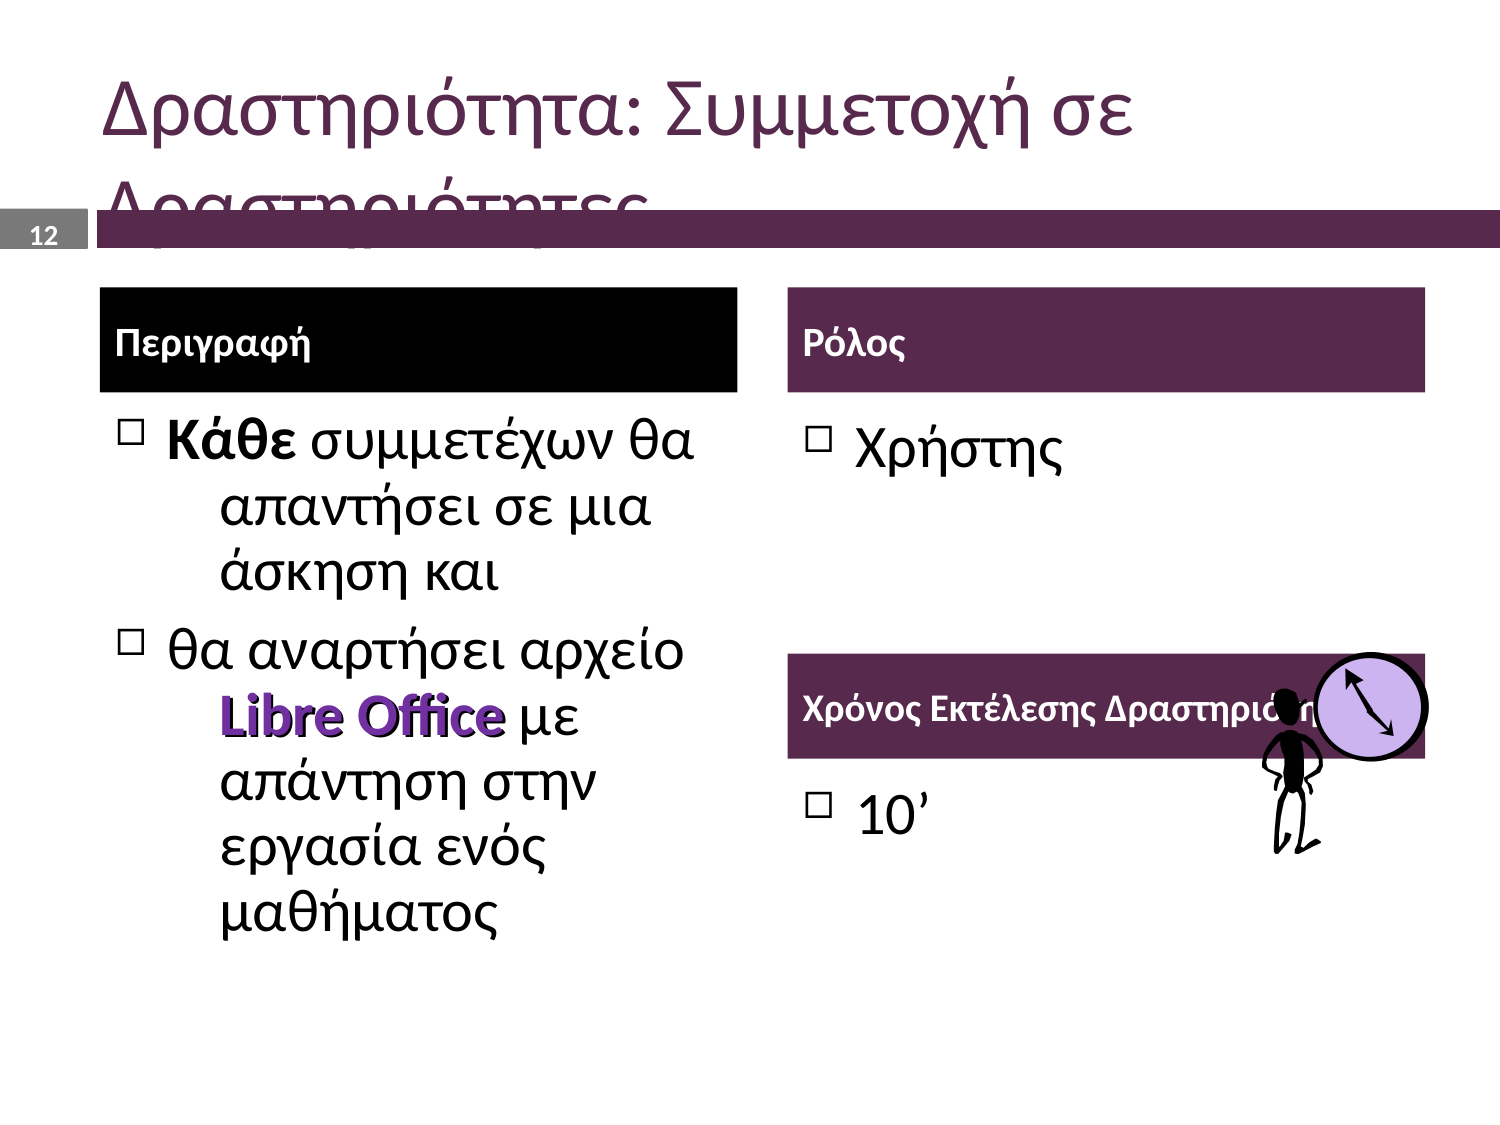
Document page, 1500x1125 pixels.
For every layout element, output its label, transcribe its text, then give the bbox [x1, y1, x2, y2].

list Χρόνος Εκτέλεσης Δραστηριότητας [787, 653, 1262, 759]
list Ρόλος [787, 287, 1426, 393]
list Κάθε συμμετέχων θα απαντήσει σε μια άσκηση και θα αναρτήσει αρχείο Libre Office με απάντηση στην εργασία ενός μαθήματος [99, 399, 738, 988]
title Δραστηριότητα: Συμμετοχή σε Δραστηριότητες [87, 44, 1426, 188]
list Περιγραφή [99, 287, 738, 393]
list 10’ [787, 766, 1426, 988]
picture [1262, 652, 1429, 854]
list Χρήστης [787, 399, 1426, 634]
text_box [0, 208, 88, 249]
